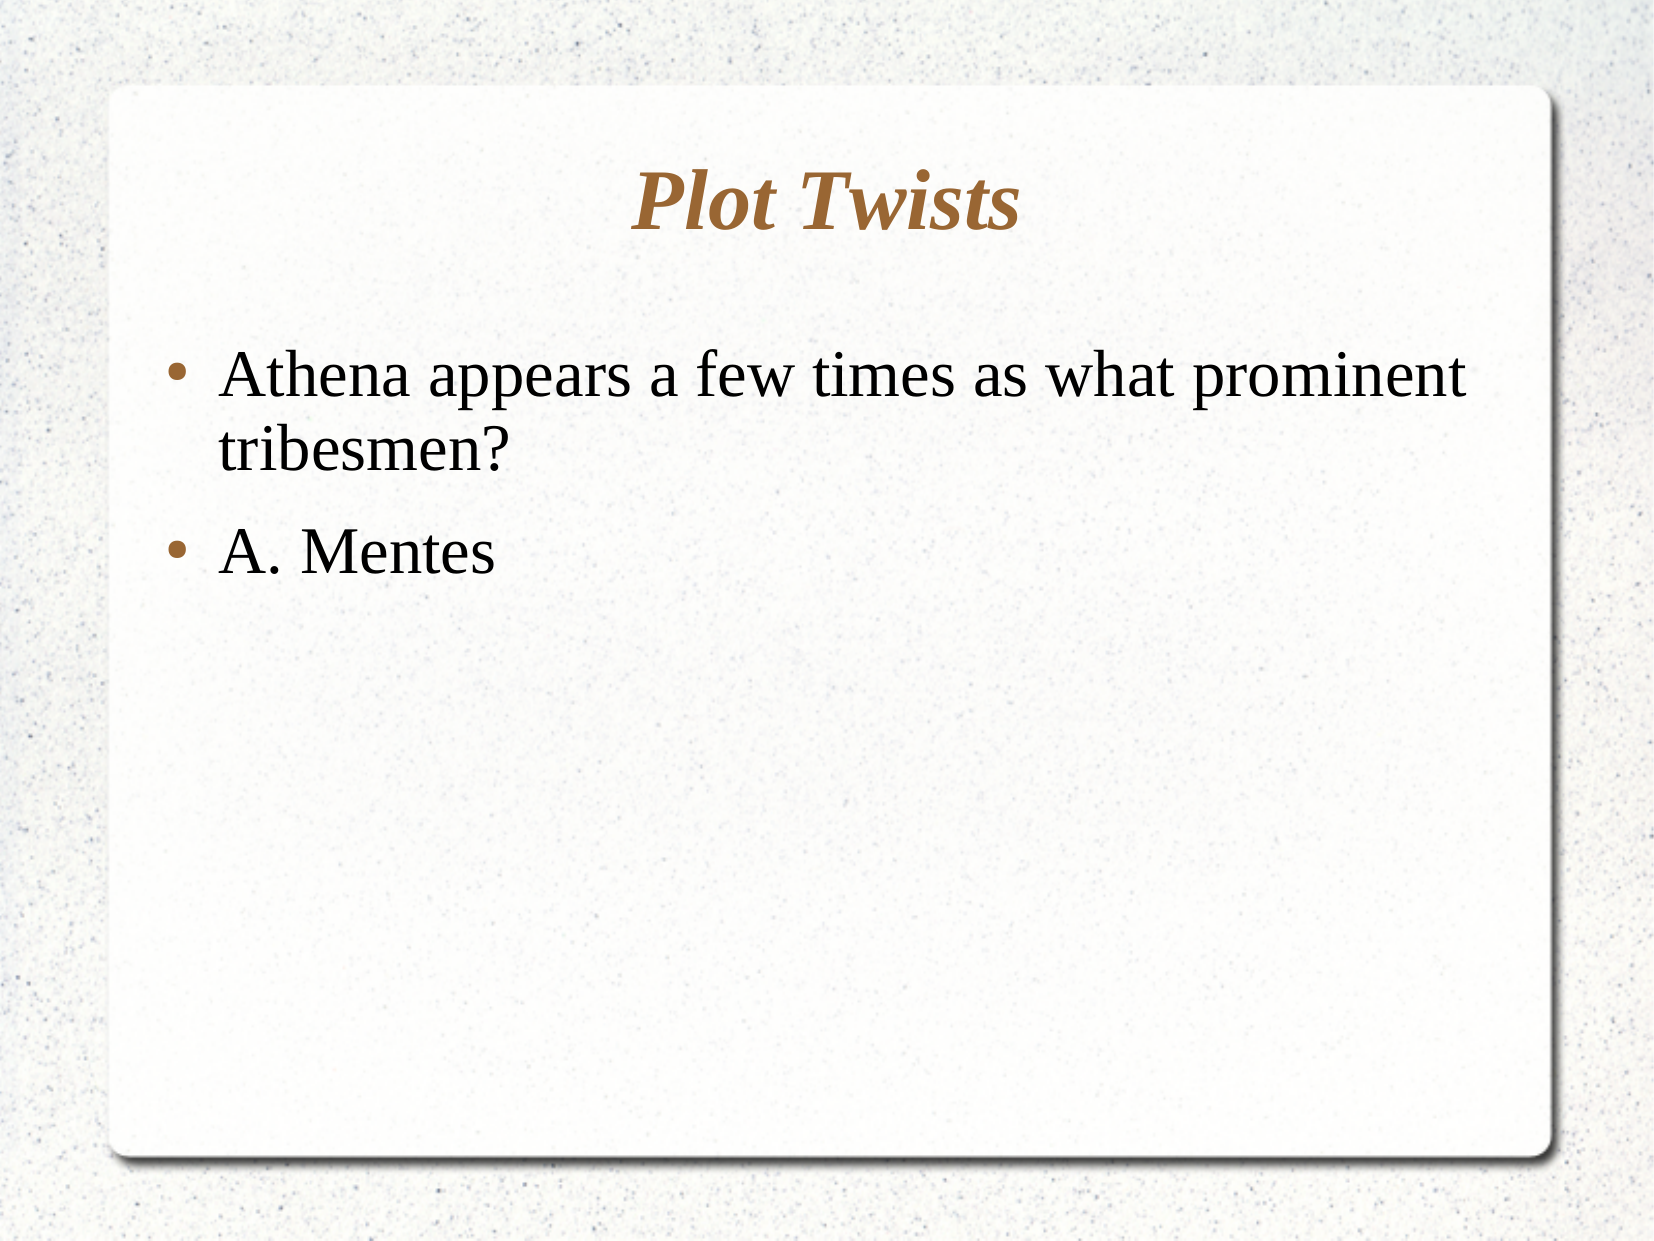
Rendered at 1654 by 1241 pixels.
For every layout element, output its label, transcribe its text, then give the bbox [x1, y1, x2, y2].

title Plot Twists [118, 96, 1536, 304]
list Athena appears a few times as what prominent tribesmen? A. Mentes [147, 336, 1506, 987]
picture [0, 0, 1654, 1241]
